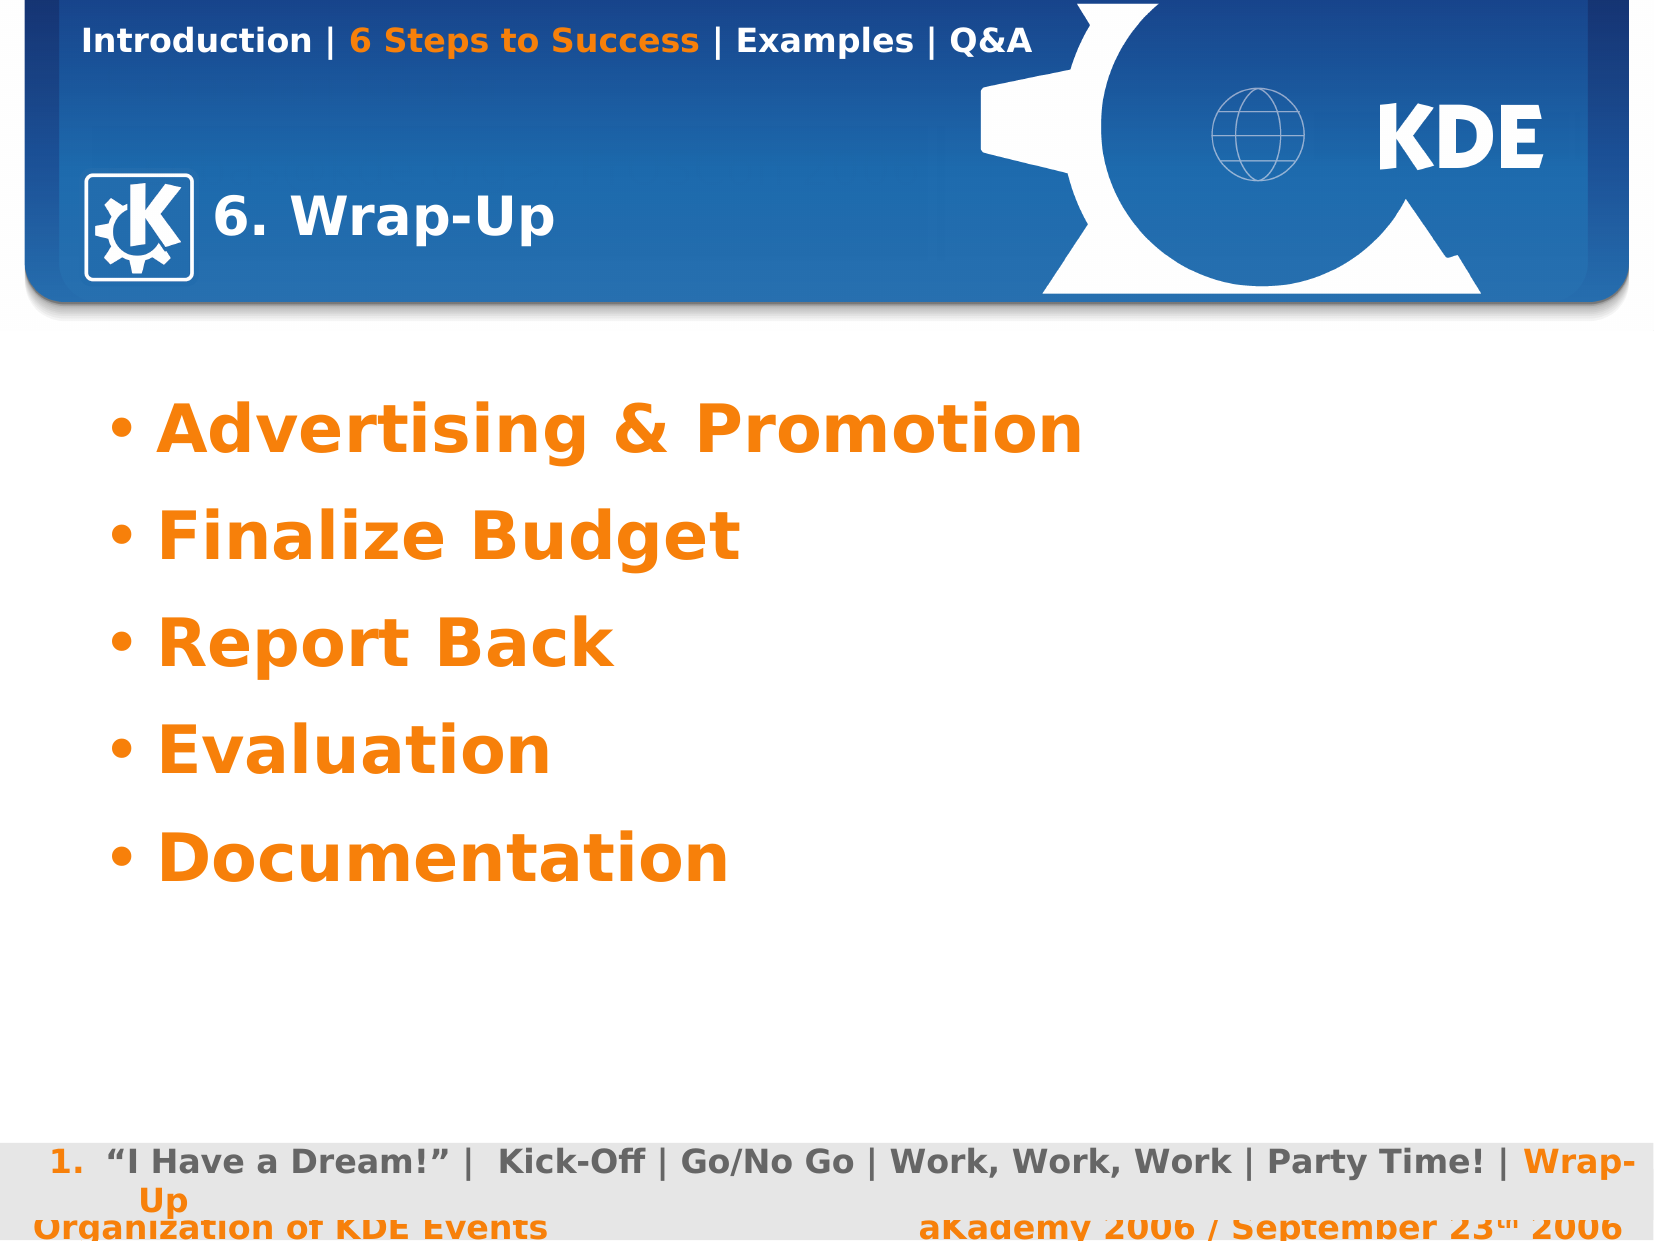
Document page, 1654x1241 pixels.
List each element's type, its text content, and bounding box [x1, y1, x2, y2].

list “I Have a Dream!” | Kick-Off | Go/No Go | Work, Work, Work | Party Time! | Wrap-Up [0, 1142, 1654, 1182]
list Advertising & Promotion Finalize Budget Report Back Evaluation Documentation [67, 390, 1556, 1103]
title 6. Wrap-Up [212, 177, 1061, 257]
title Introduction | 6 Steps to Success | Examples | Q&A [80, 18, 1056, 64]
picture [0, 0, 1654, 331]
